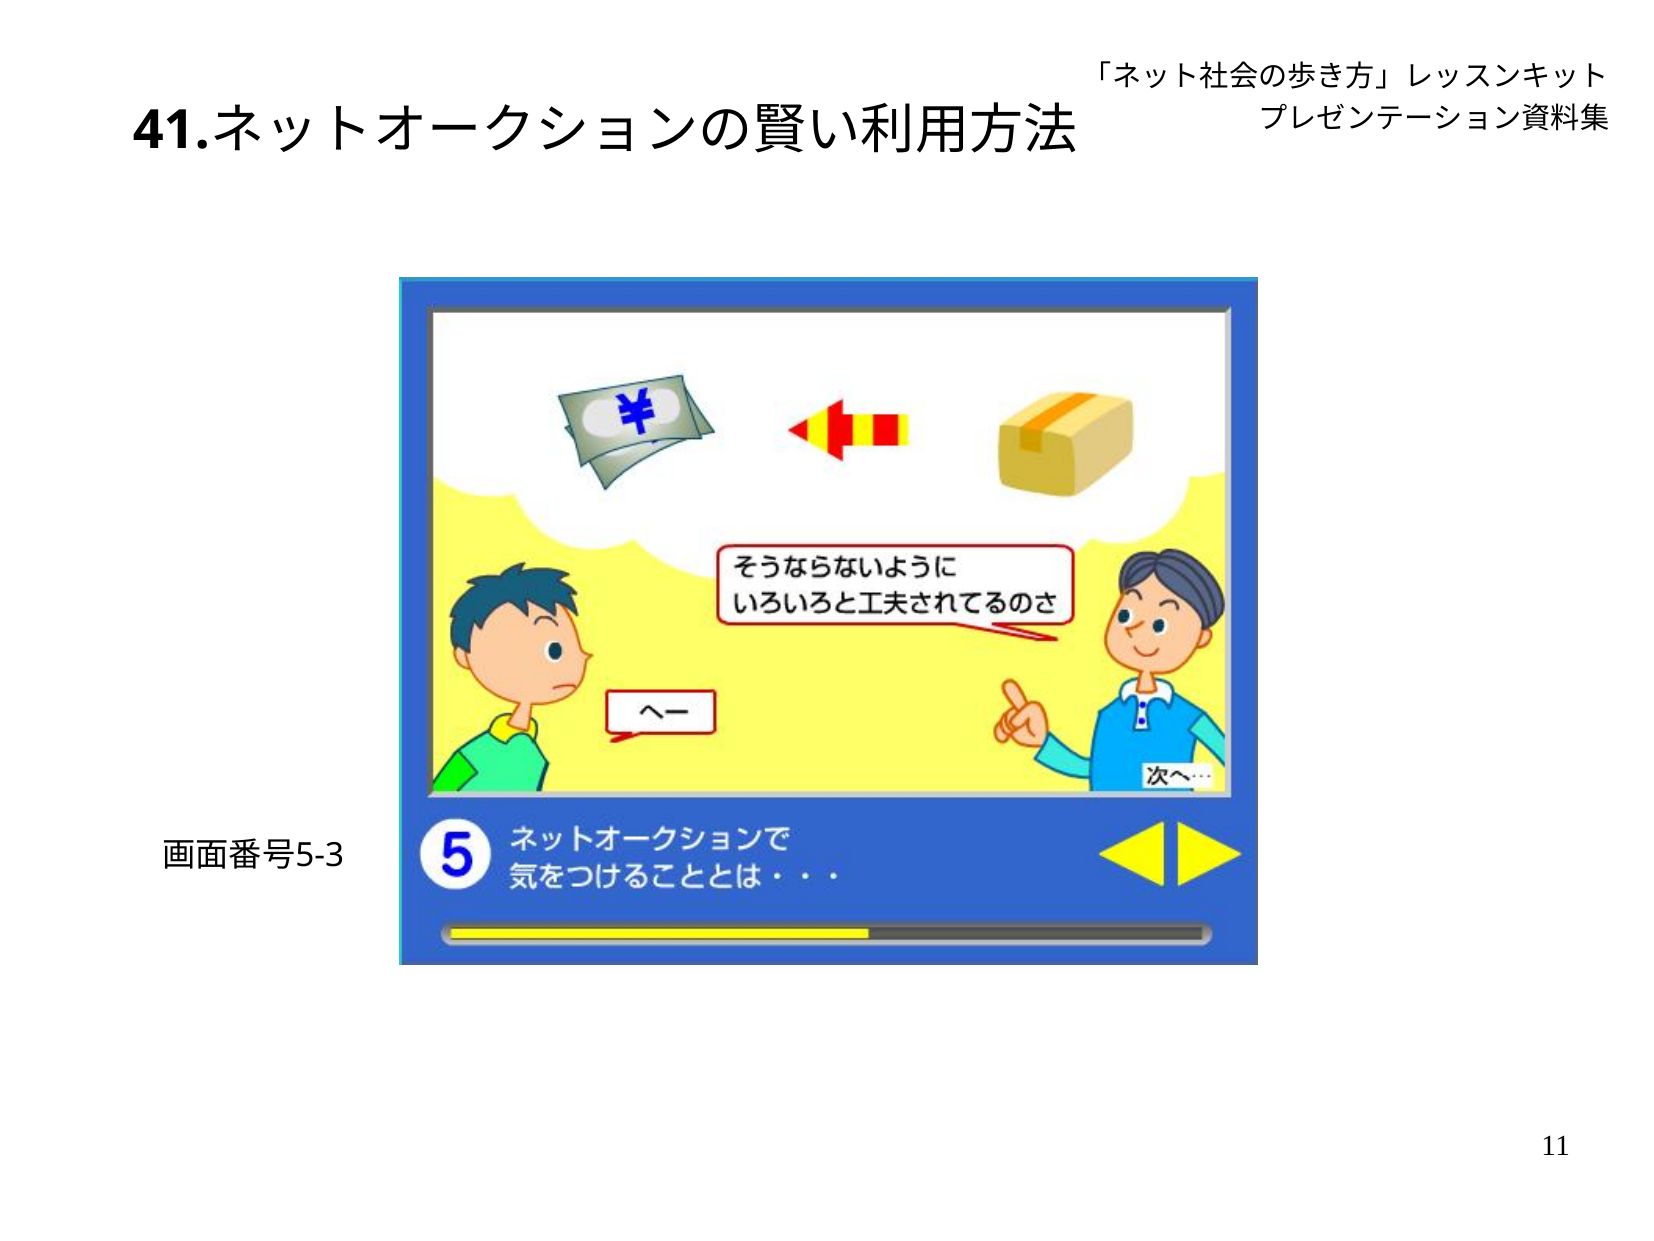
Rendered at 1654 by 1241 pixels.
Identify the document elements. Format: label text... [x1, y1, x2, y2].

text_box 41.ネットオークションの賢い利用方法 [118, 88, 1241, 169]
text_box 「ネット社会の歩き方」レッスンキット プレゼンテーション資料集 [1062, 44, 1625, 145]
picture [399, 277, 1258, 965]
text_box 画面番号5-3 [147, 826, 384, 882]
